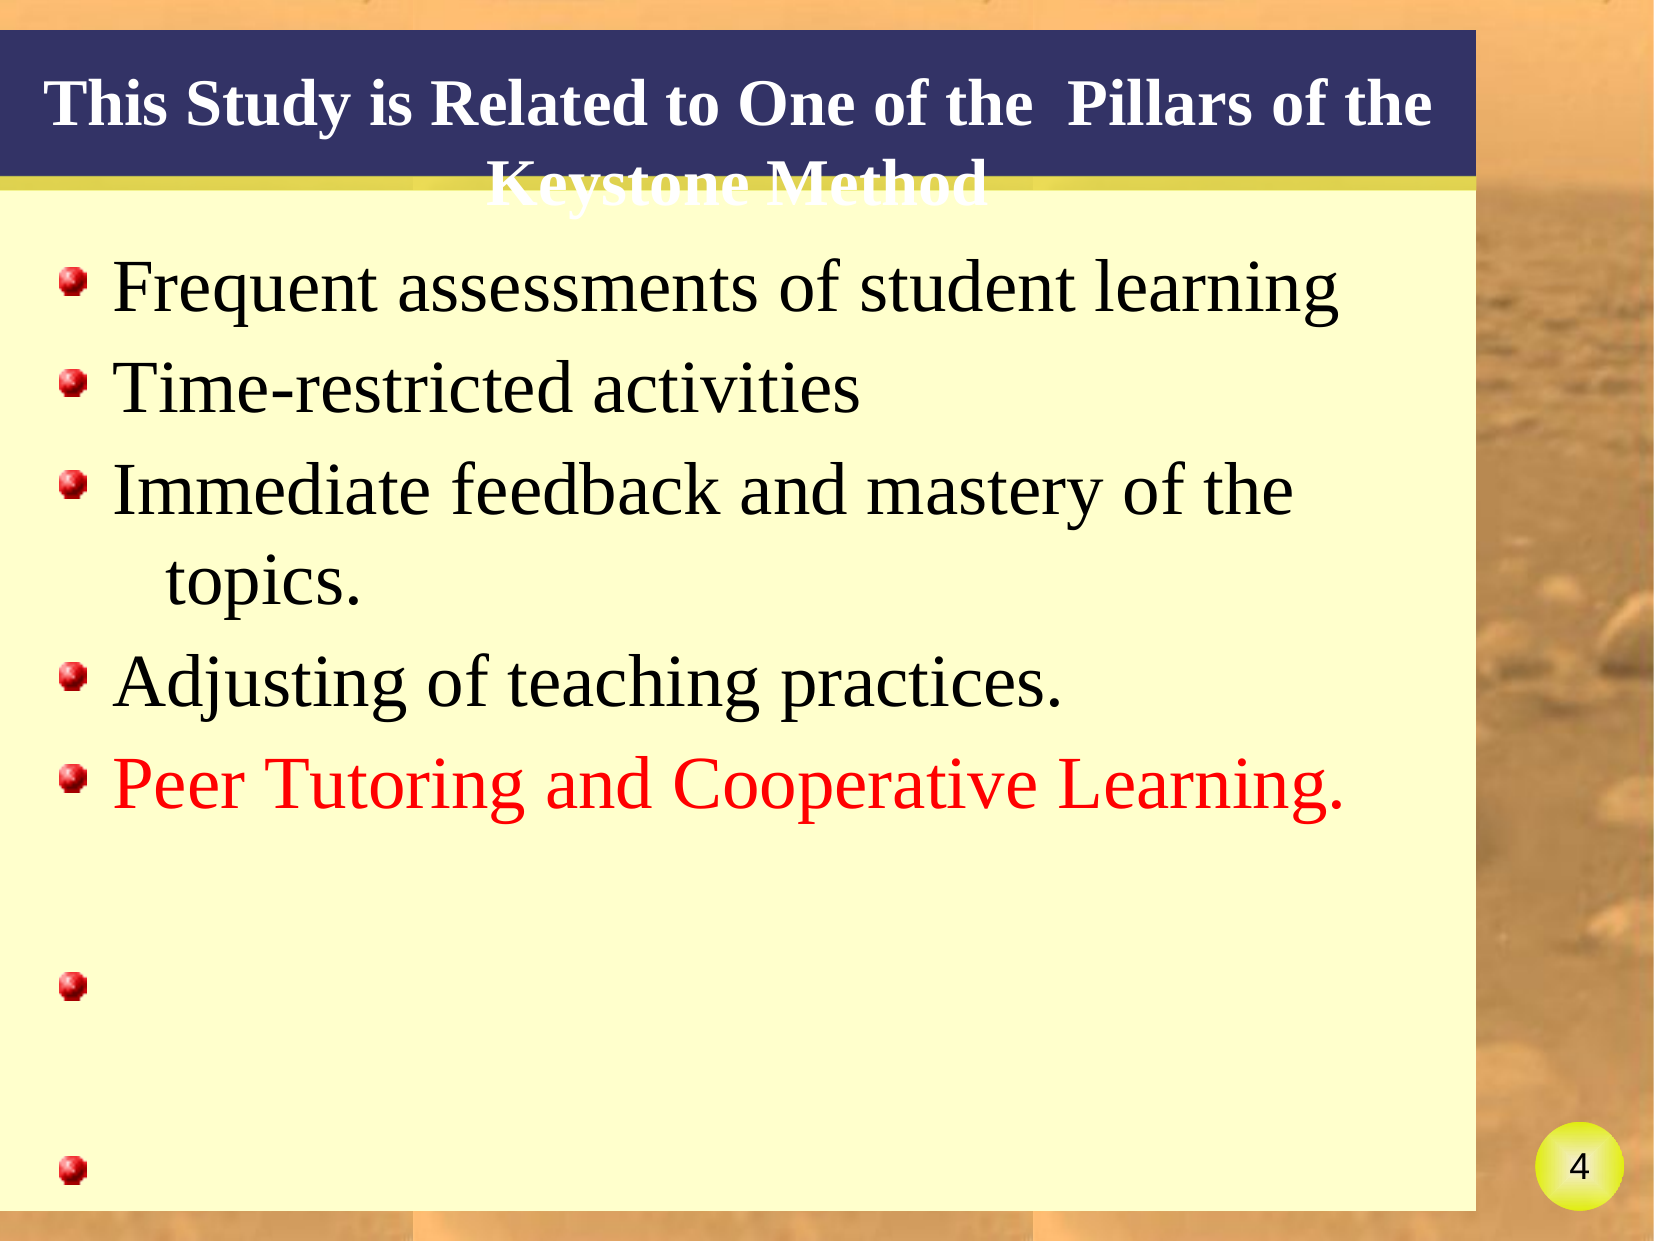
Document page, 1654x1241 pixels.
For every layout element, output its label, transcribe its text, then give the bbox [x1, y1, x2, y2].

list Frequent assessments of student learning Time-restricted activities Immediate feedback and mastery of the topics. Adjusting of teaching practices. Peer Tutoring and Cooperative Learning. [59, 236, 1418, 1182]
title This Study is Related to One of the Pillars of the Keystone Method [29, 59, 1447, 148]
